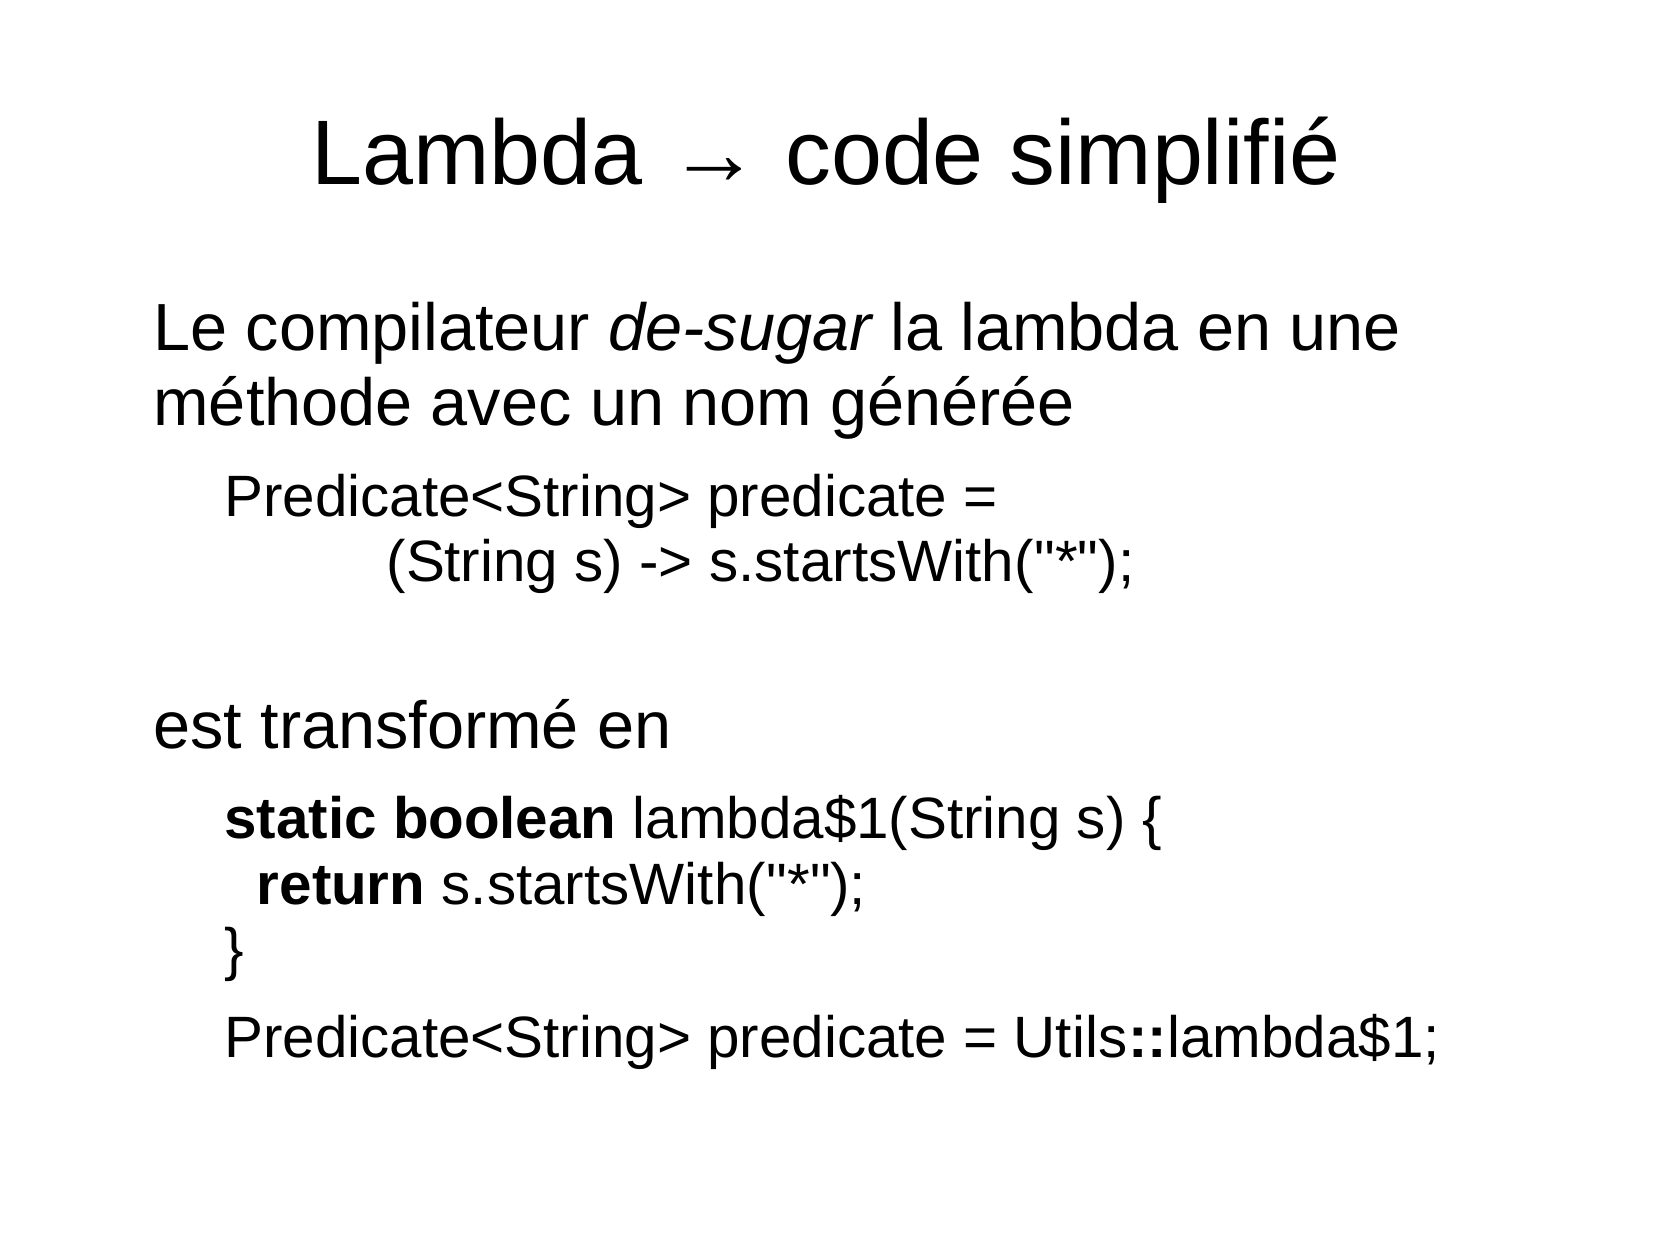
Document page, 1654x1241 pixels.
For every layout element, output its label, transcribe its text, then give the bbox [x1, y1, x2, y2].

title Lambda → code simplifié [82, 49, 1571, 257]
list Le compilateur de-sugar la lambda en une méthode avec un nom générée Predicate<String> predicate = (String s) -> s.startsWith("*"); est transformé en static boolean lambda$1(String s) { return s.startsWith("*"); } Predicate<String> predicate = Utils::lambda$1; [82, 290, 1571, 1141]
